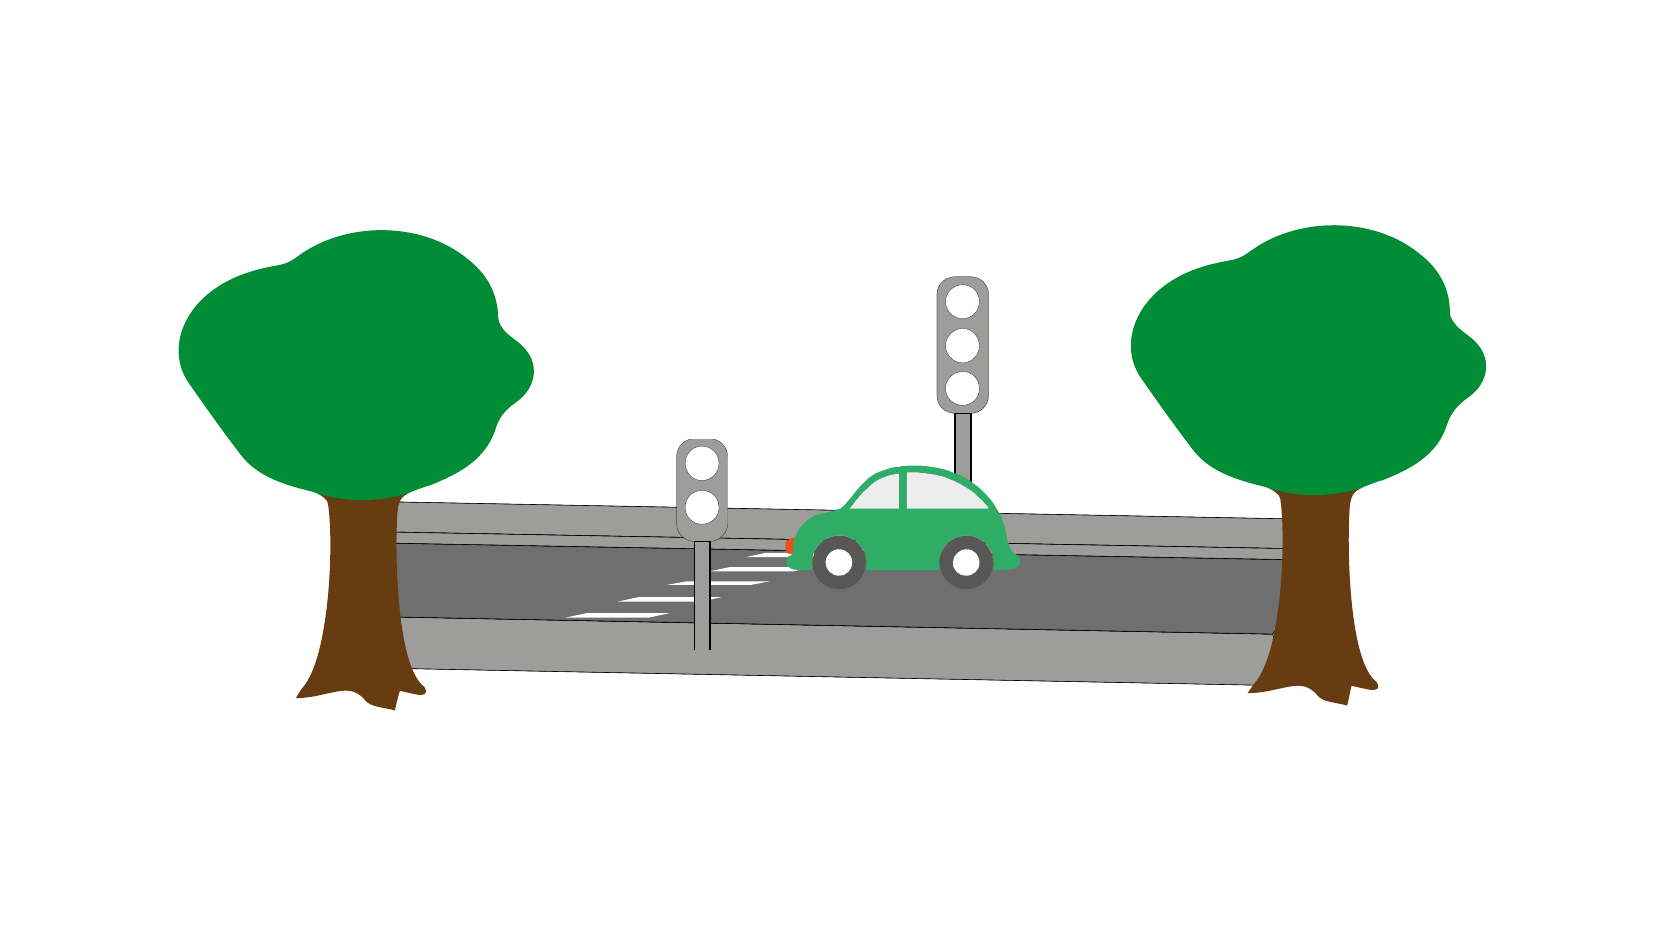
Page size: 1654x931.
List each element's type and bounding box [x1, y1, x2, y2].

picture [177, 225, 1487, 711]
